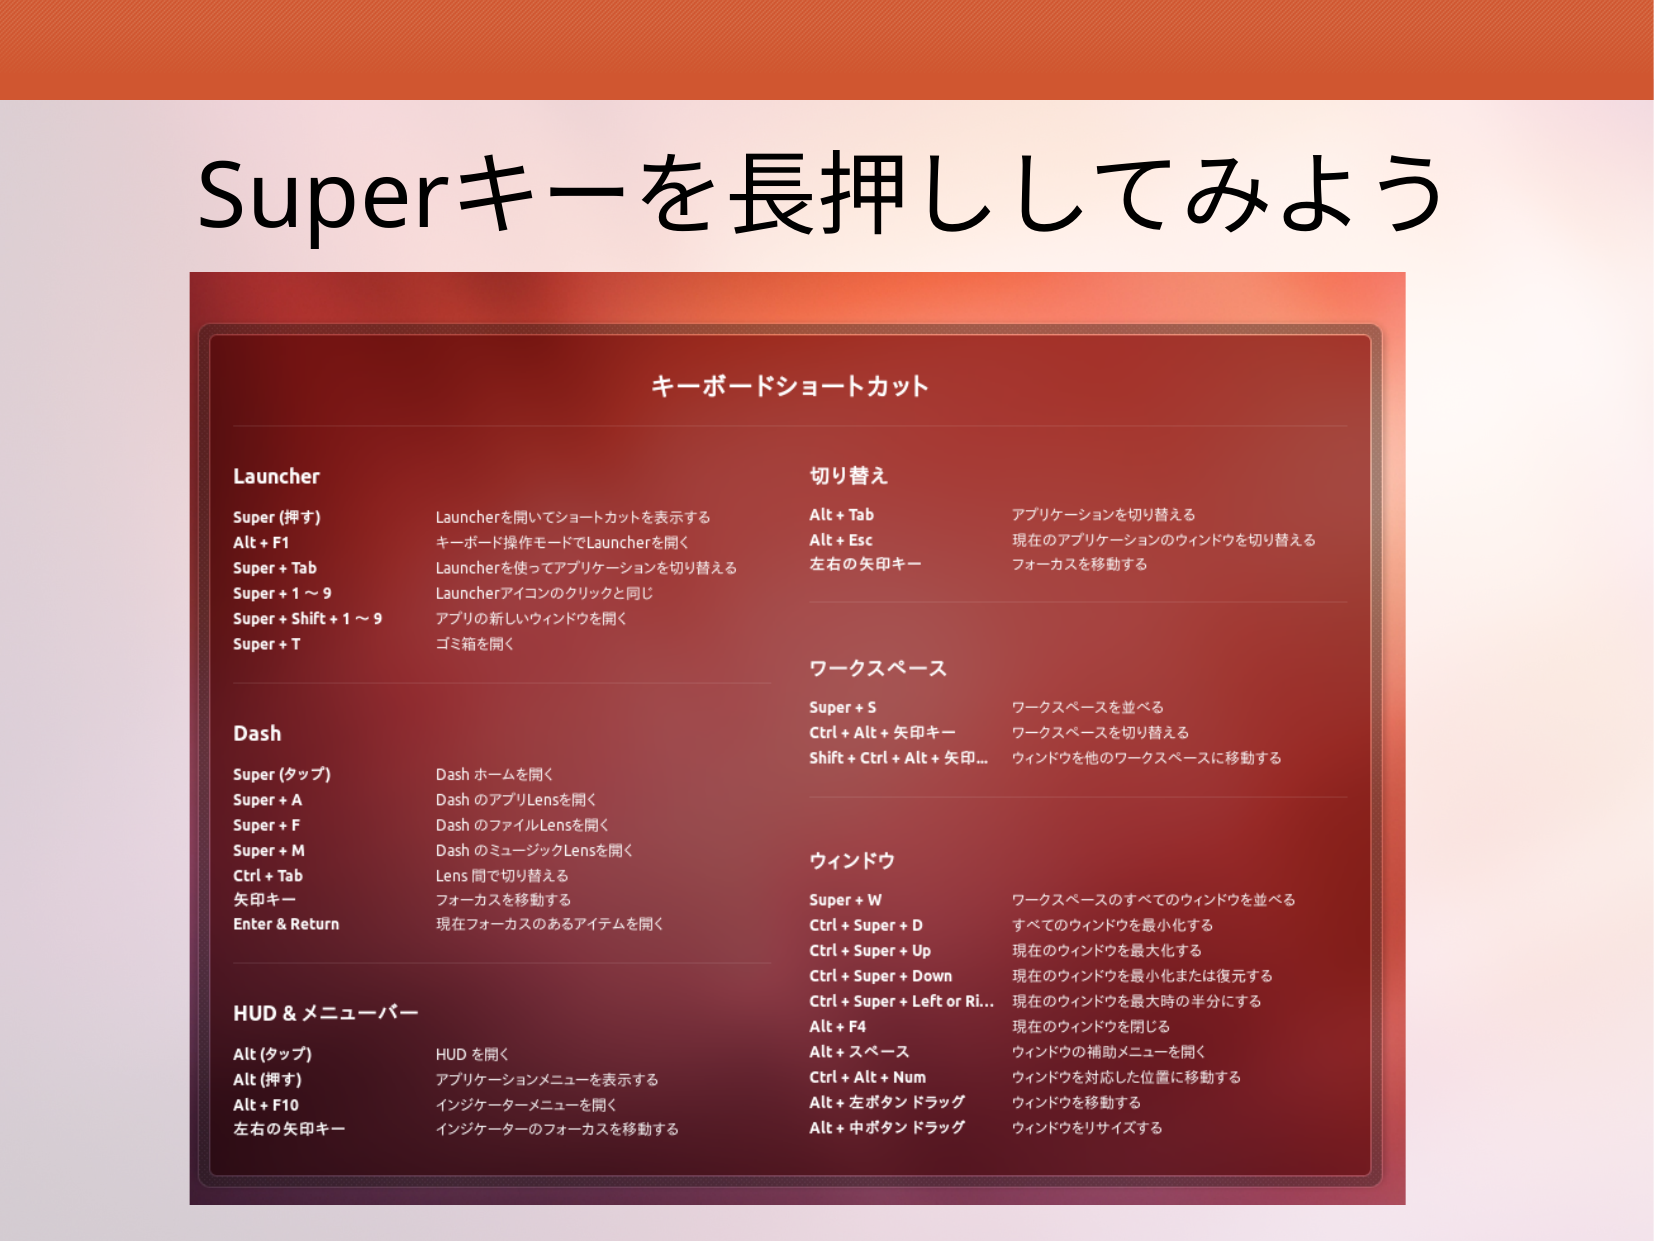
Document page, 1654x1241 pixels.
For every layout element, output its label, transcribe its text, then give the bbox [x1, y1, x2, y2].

title Superキーを長押ししてみよう [82, 118, 1571, 257]
picture [0, 0, 1654, 1241]
